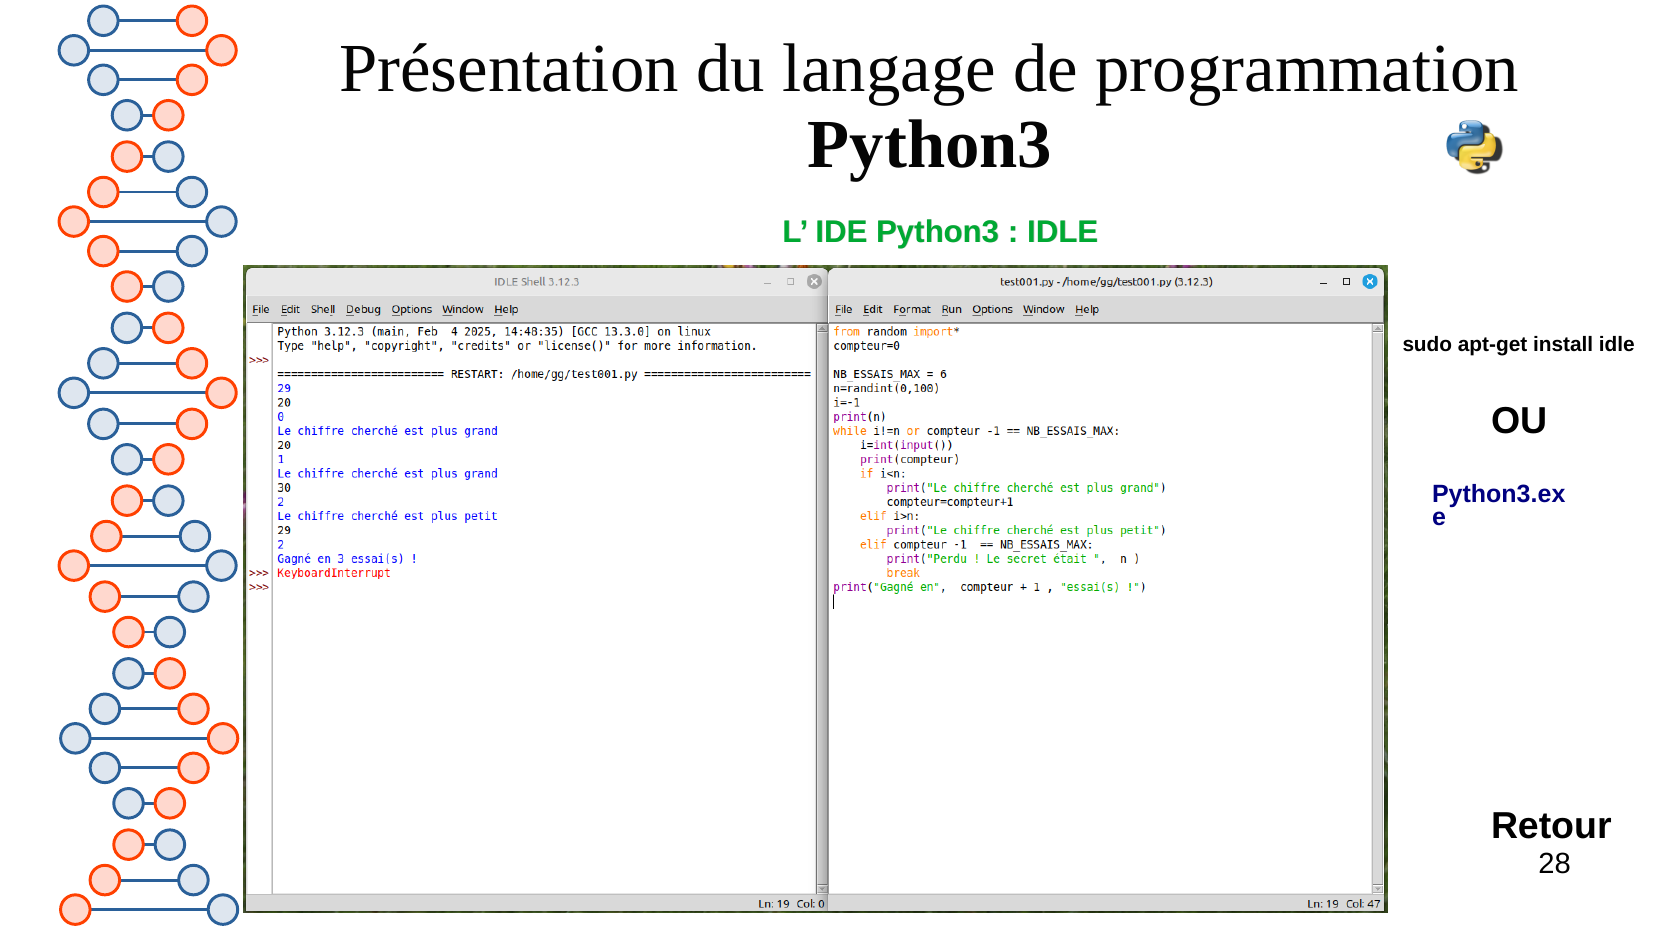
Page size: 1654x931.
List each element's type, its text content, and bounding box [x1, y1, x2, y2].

text_box sudo apt-get install idle [1387, 324, 1654, 384]
title Présentation du langage de programmation Python3 [265, 29, 1595, 184]
text_box Retour [1476, 797, 1654, 857]
text_box L’ IDE Python3 : IDLE [767, 206, 1123, 257]
text_box Python3.exe [1417, 472, 1595, 516]
text_box OU [1476, 392, 1565, 449]
picture [1443, 118, 1506, 176]
picture [243, 265, 1388, 913]
